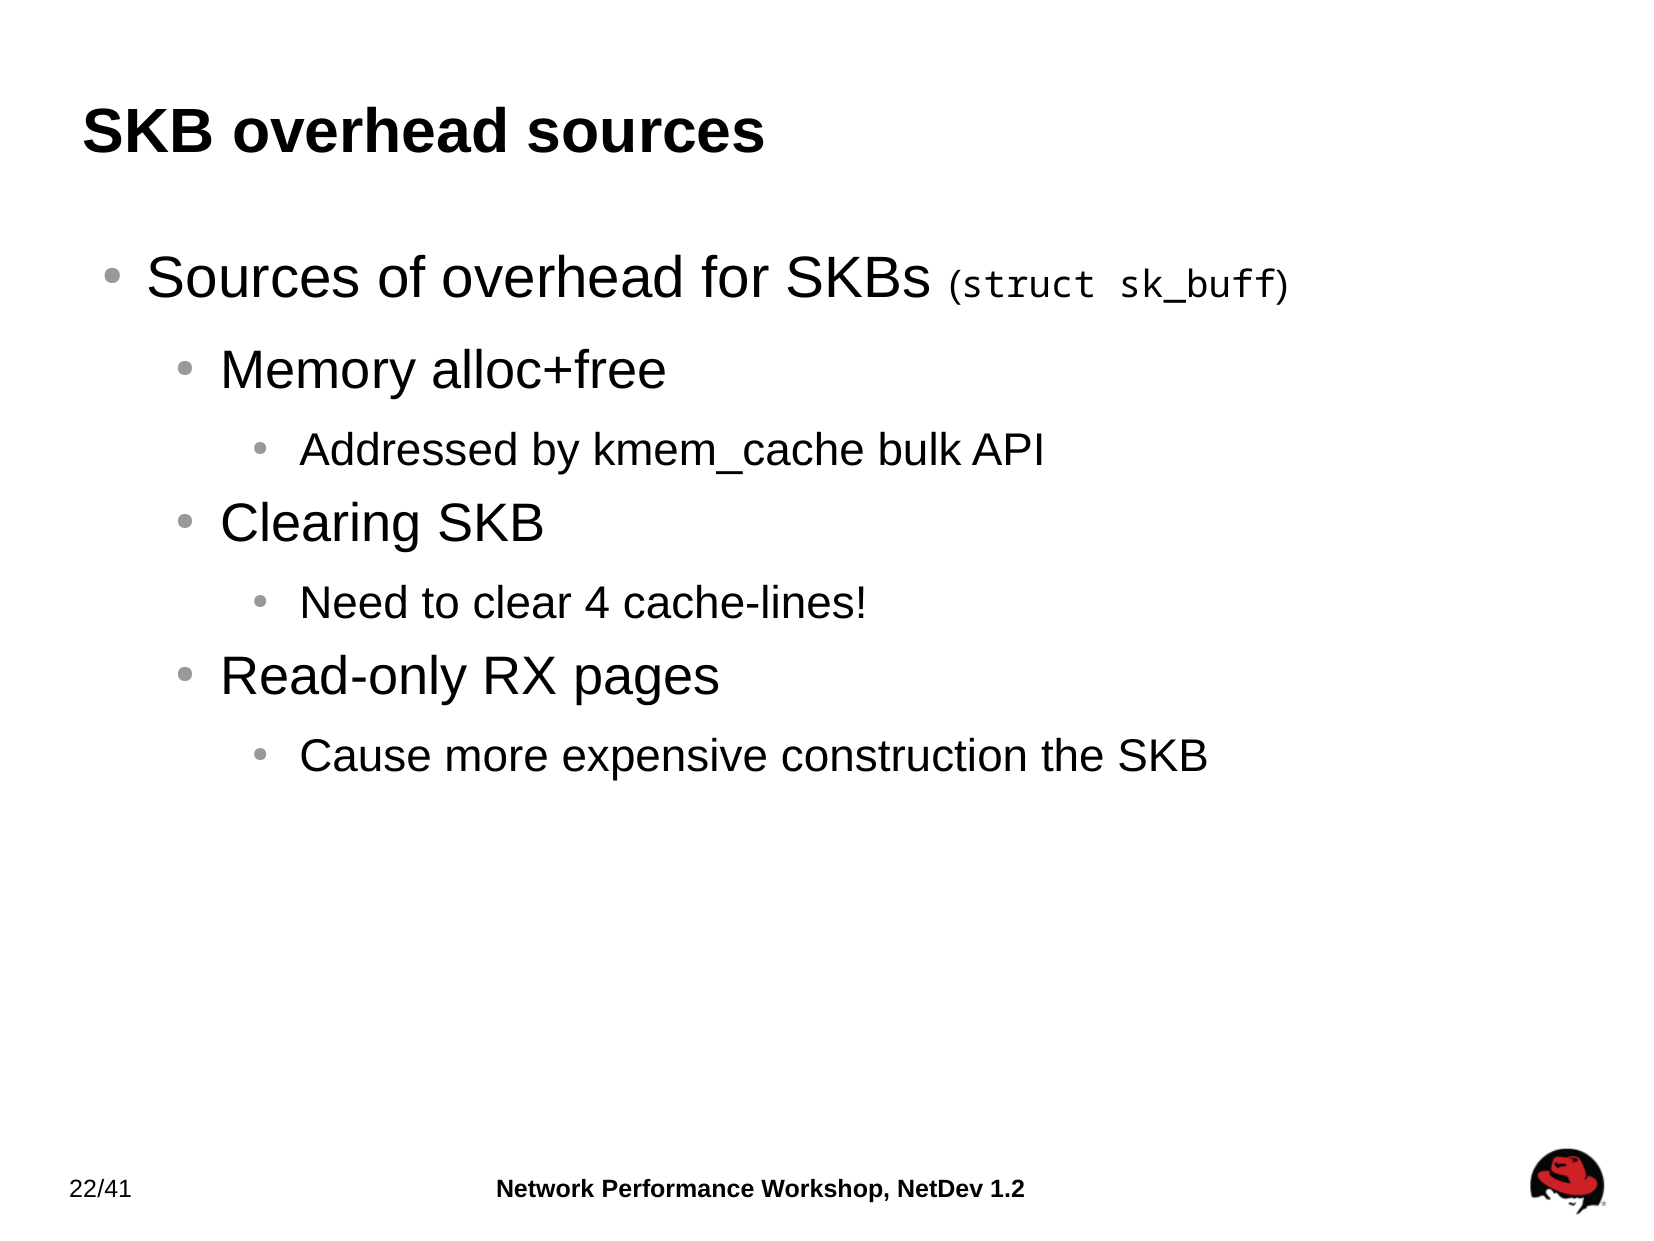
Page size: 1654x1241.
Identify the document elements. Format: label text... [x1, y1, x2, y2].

picture [1529, 1146, 1612, 1224]
title SKB overhead sources [82, 37, 1571, 226]
list Sources of overhead for SKBs (struct sk_buff) Memory alloc+free Addressed by kmem_cache bulk API Clearing SKB Need to clear 4 cache-lines! Read-only RX pages Cause more expensive construction the SKB [86, 244, 1575, 1039]
